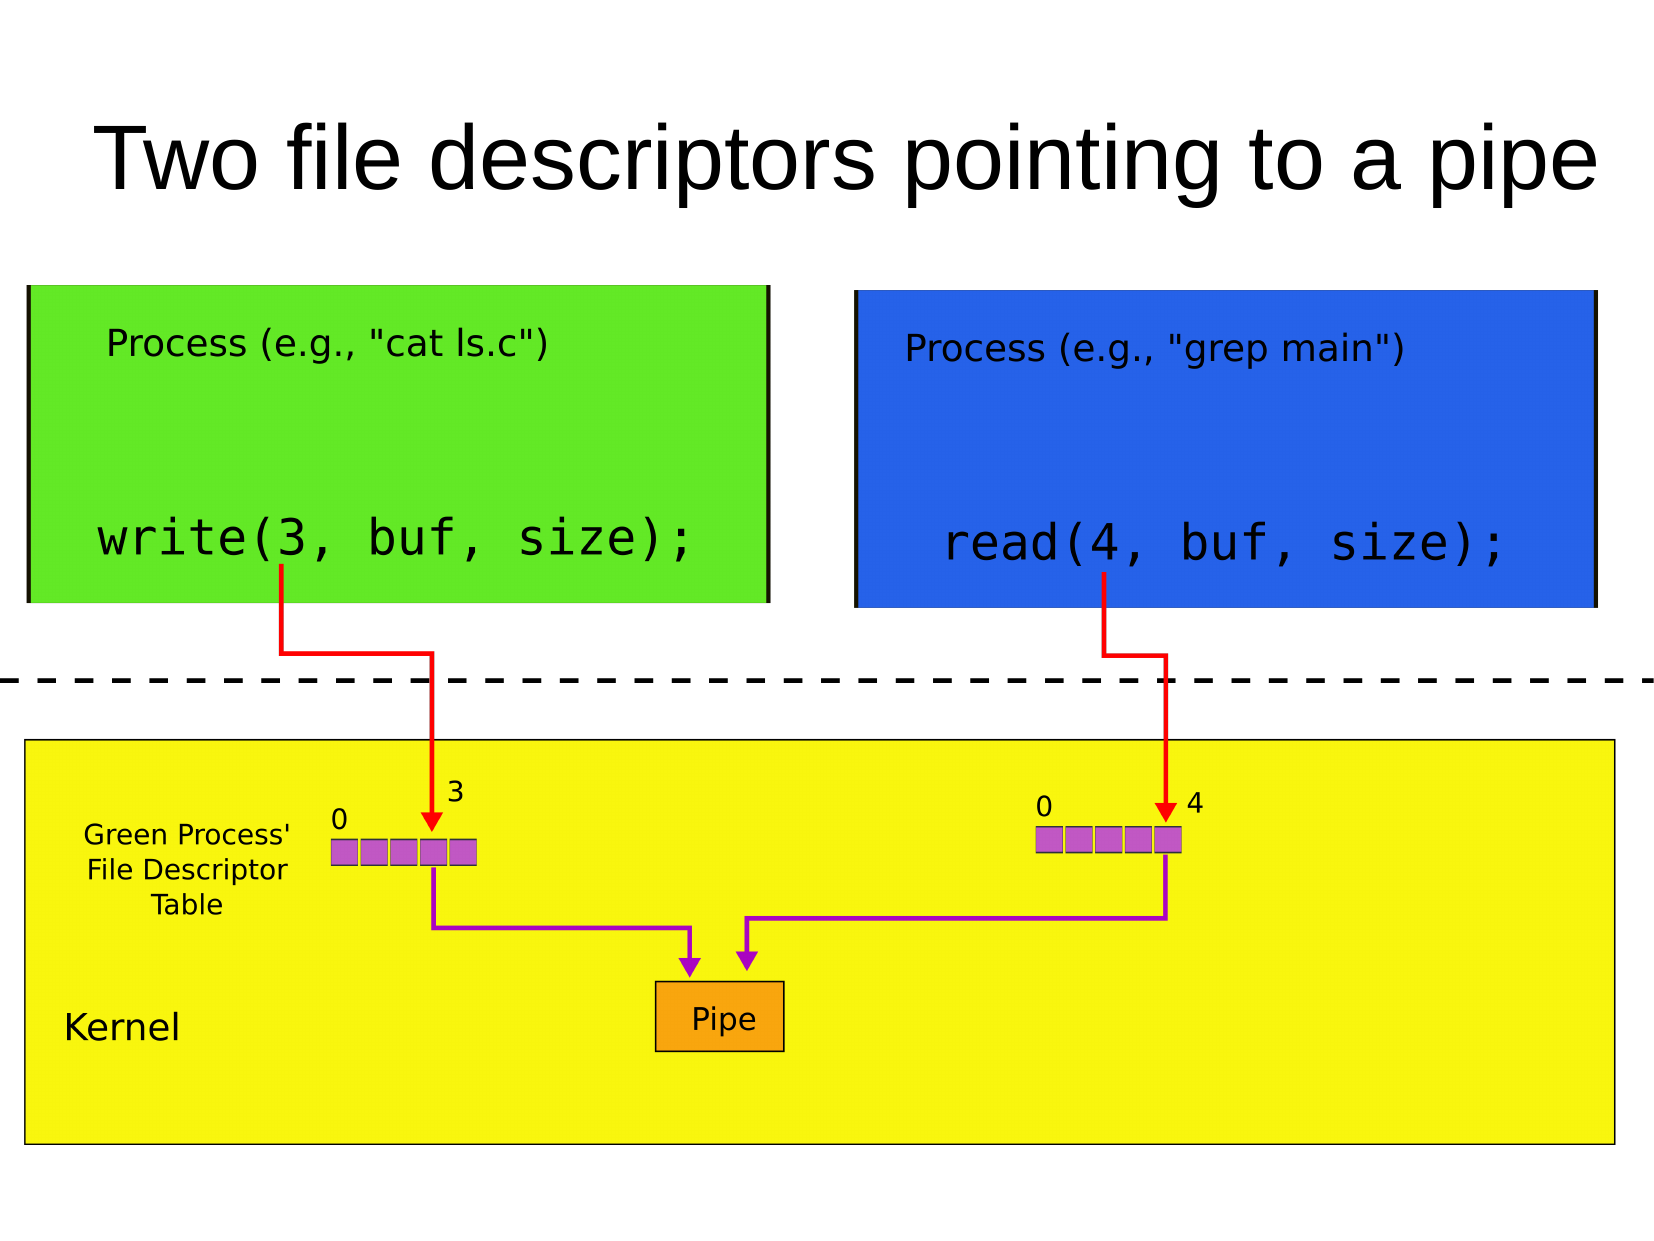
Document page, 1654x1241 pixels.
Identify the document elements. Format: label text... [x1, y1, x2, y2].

picture [0, 285, 1654, 1145]
title Two file descriptors pointing to a pipe [82, 49, 1613, 257]
